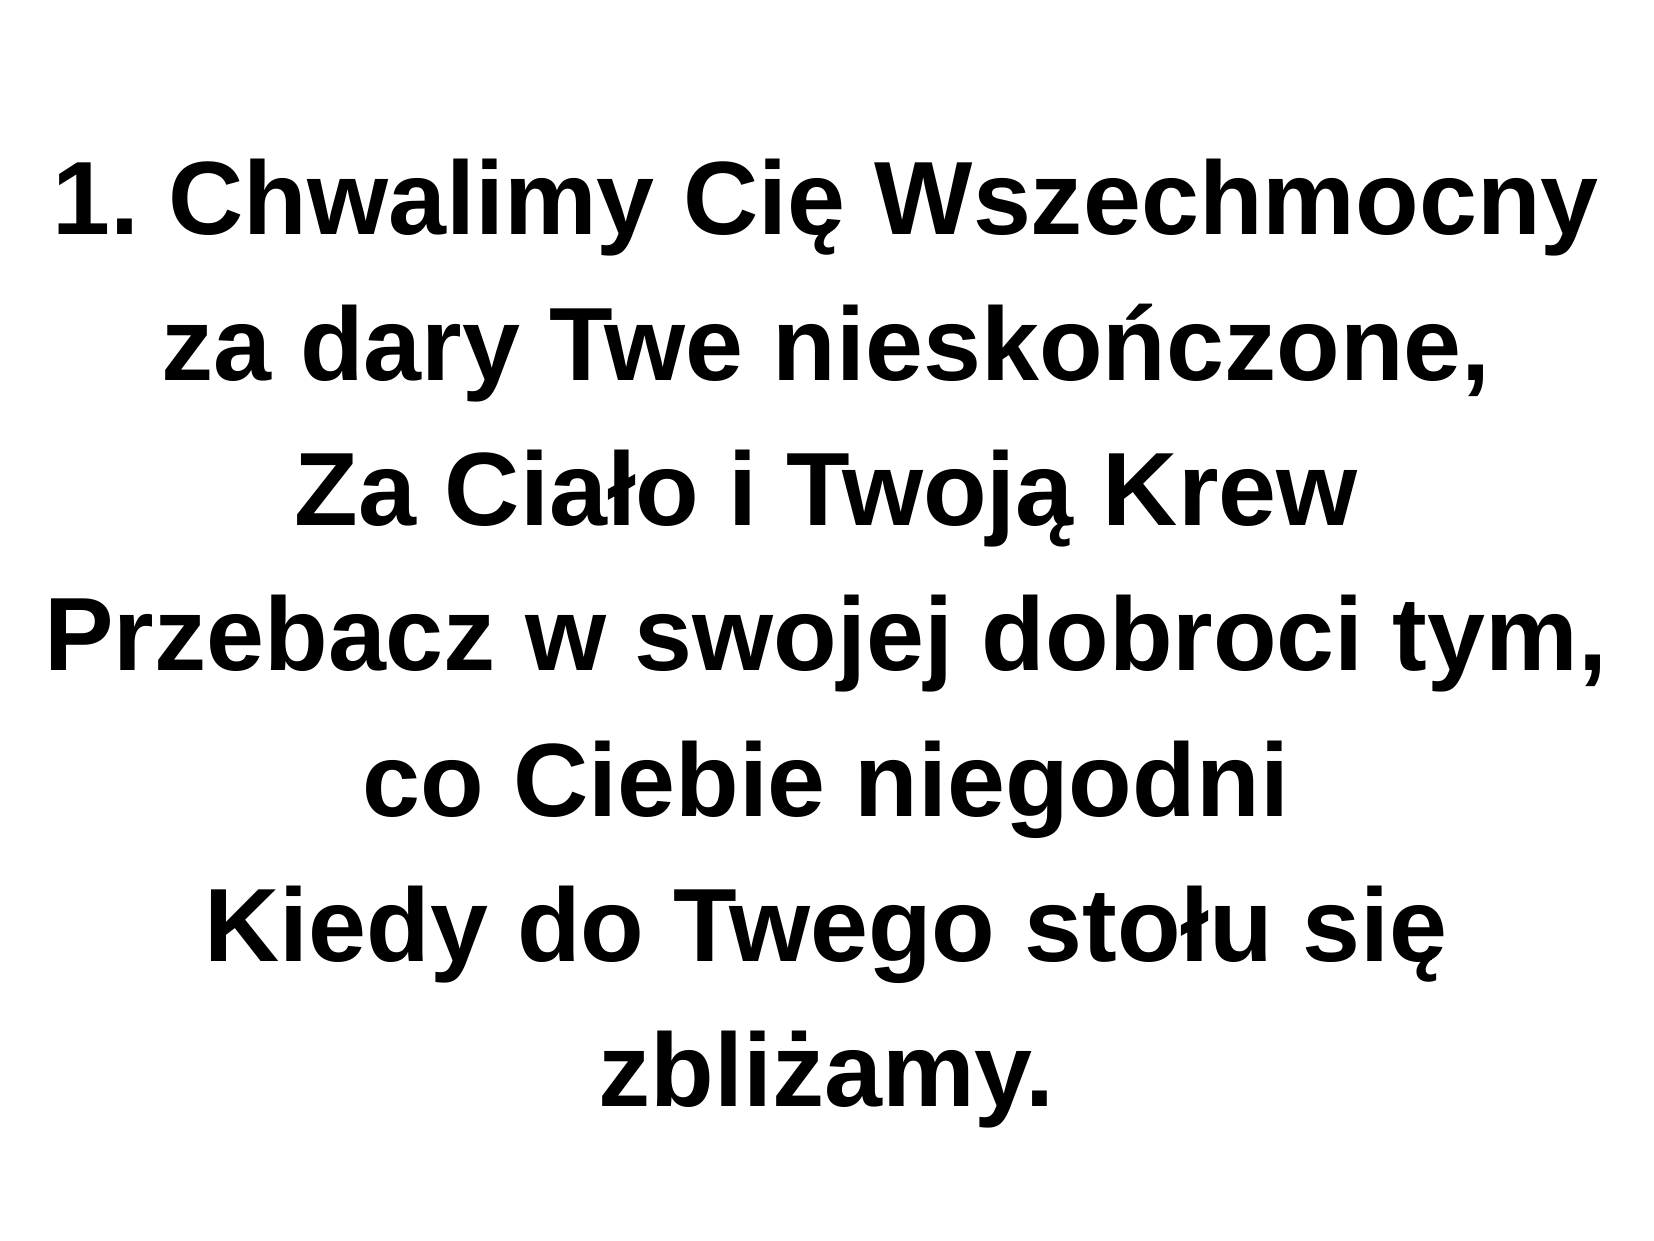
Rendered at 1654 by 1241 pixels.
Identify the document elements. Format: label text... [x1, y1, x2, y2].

subtitle 1. Chwalimy Cię Wszechmocny za dary Twe nieskończone, Za Ciało i Twoją Krew Przebacz w swojej dobroci tym, co Ciebie niegodni Kiedy do Twego stołu się zbliżamy. [0, 0, 1654, 1241]
